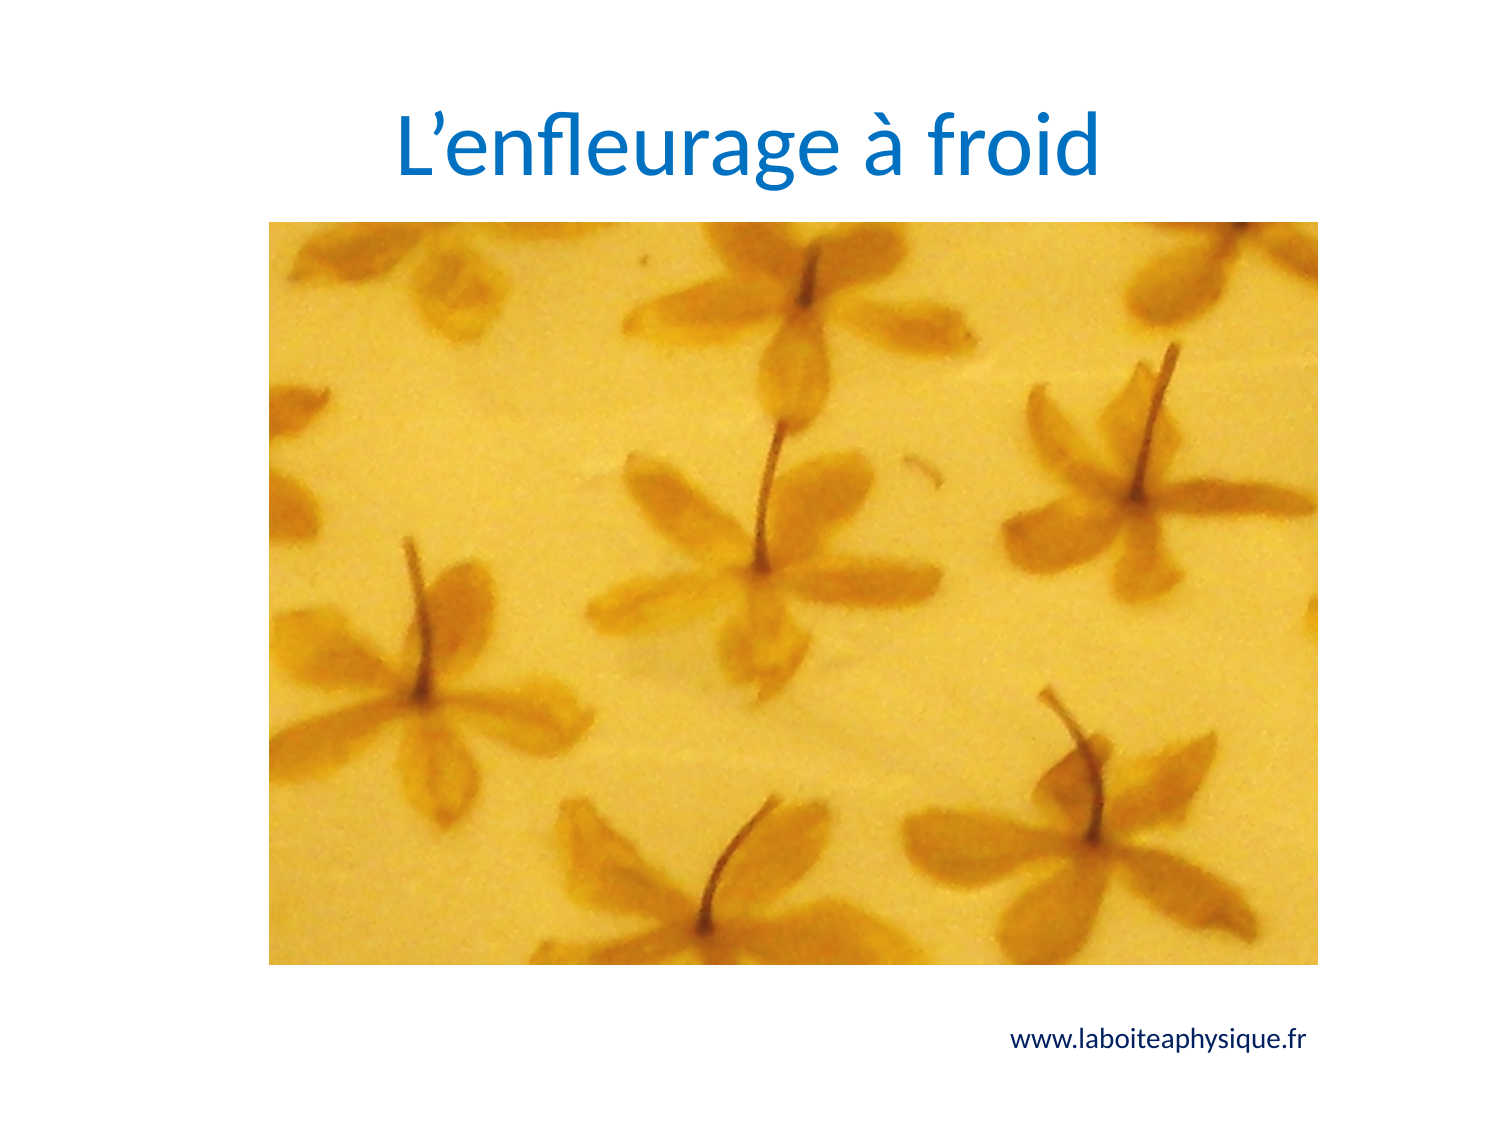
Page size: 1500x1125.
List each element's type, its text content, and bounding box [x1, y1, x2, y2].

text_box www.laboiteaphysique.fr [761, 1011, 1322, 1077]
picture [269, 222, 1318, 966]
title L’enfleurage à froid [75, 45, 1425, 233]
